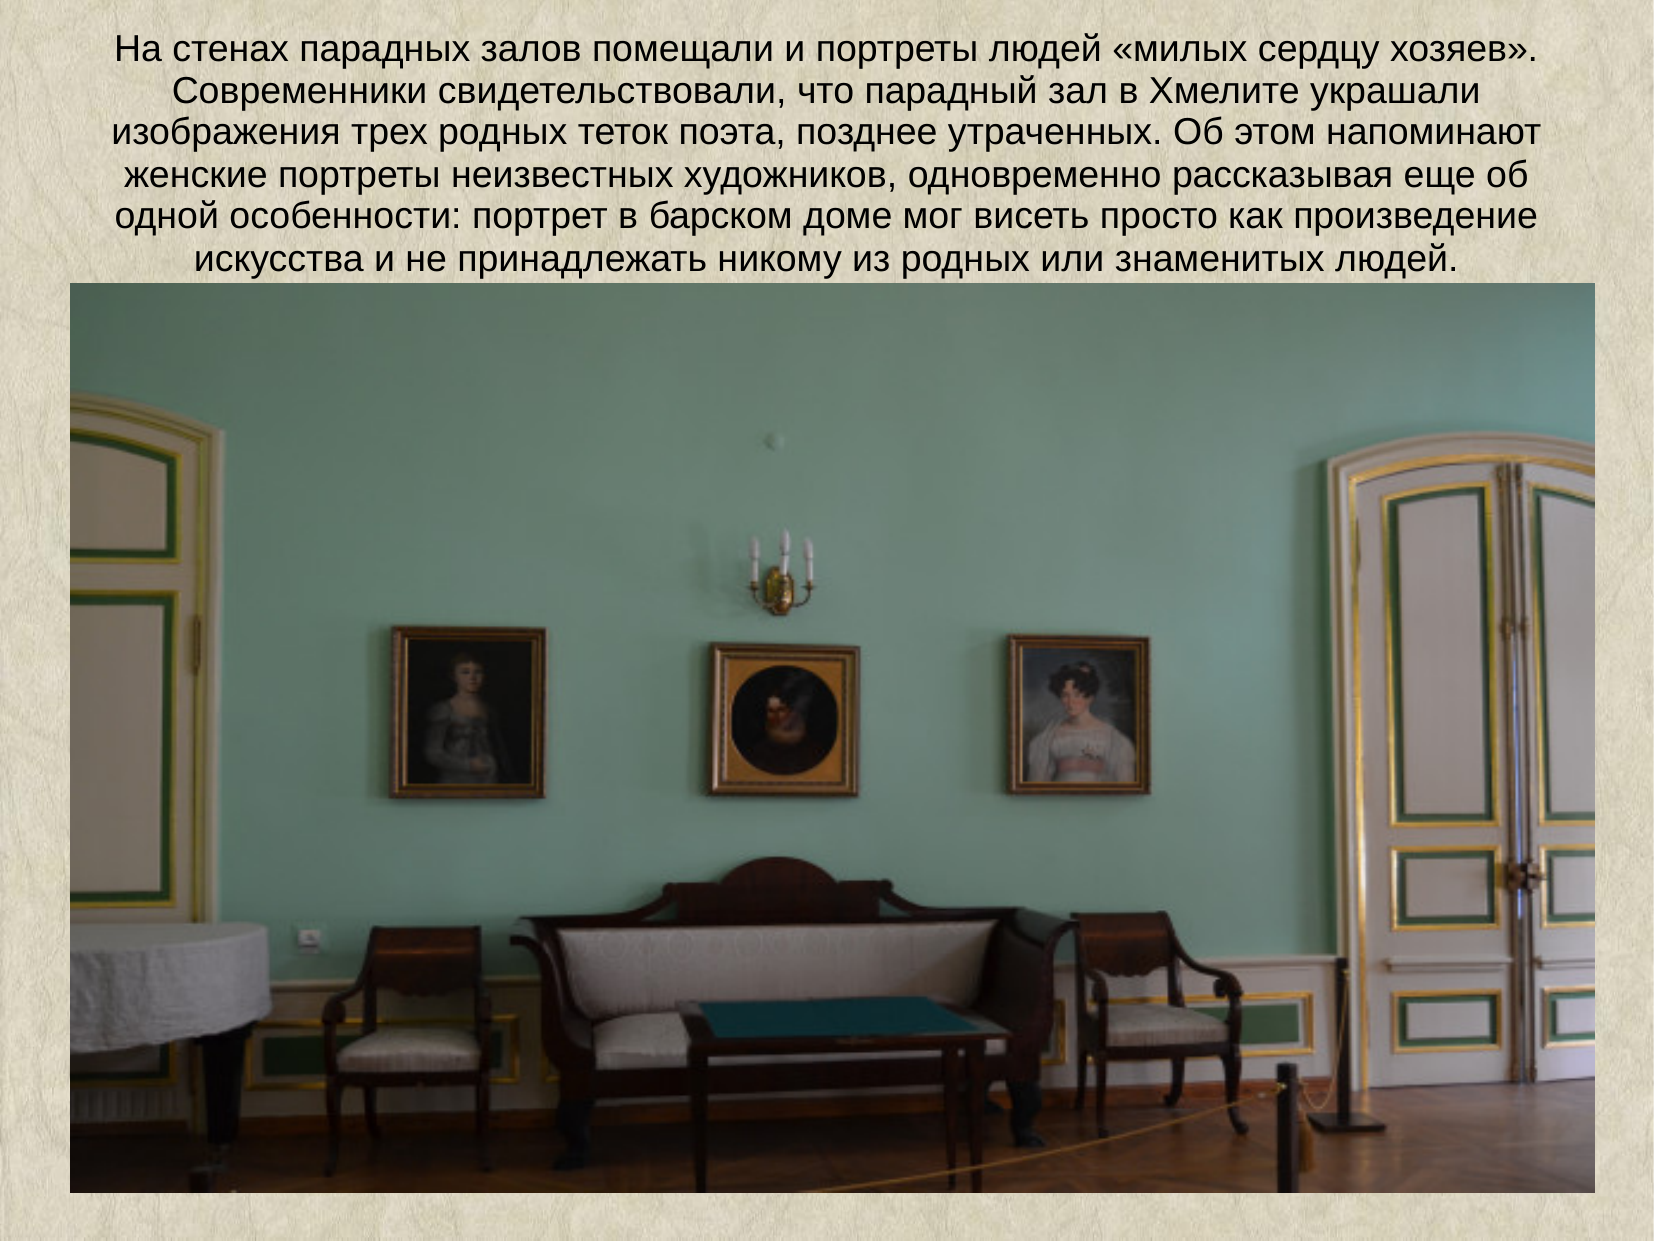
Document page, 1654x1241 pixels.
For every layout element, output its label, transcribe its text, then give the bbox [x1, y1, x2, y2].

title На стенах парадных залов помещали и портреты людей «милых сердцу хозяев». Современники свидетельствовали, что парадный зал в Хмелите украшали изображения трех родных теток поэта, позднее утраченных. Об этом напоминают женские портреты неизвестных художников, одновременно рассказывая еще об одной особенности: портрет в барском доме мог висеть просто как произведение искусства и не принадлежать никому из родных или знаменитых людей. [82, 26, 1571, 280]
picture [0, 0, 1654, 1241]
